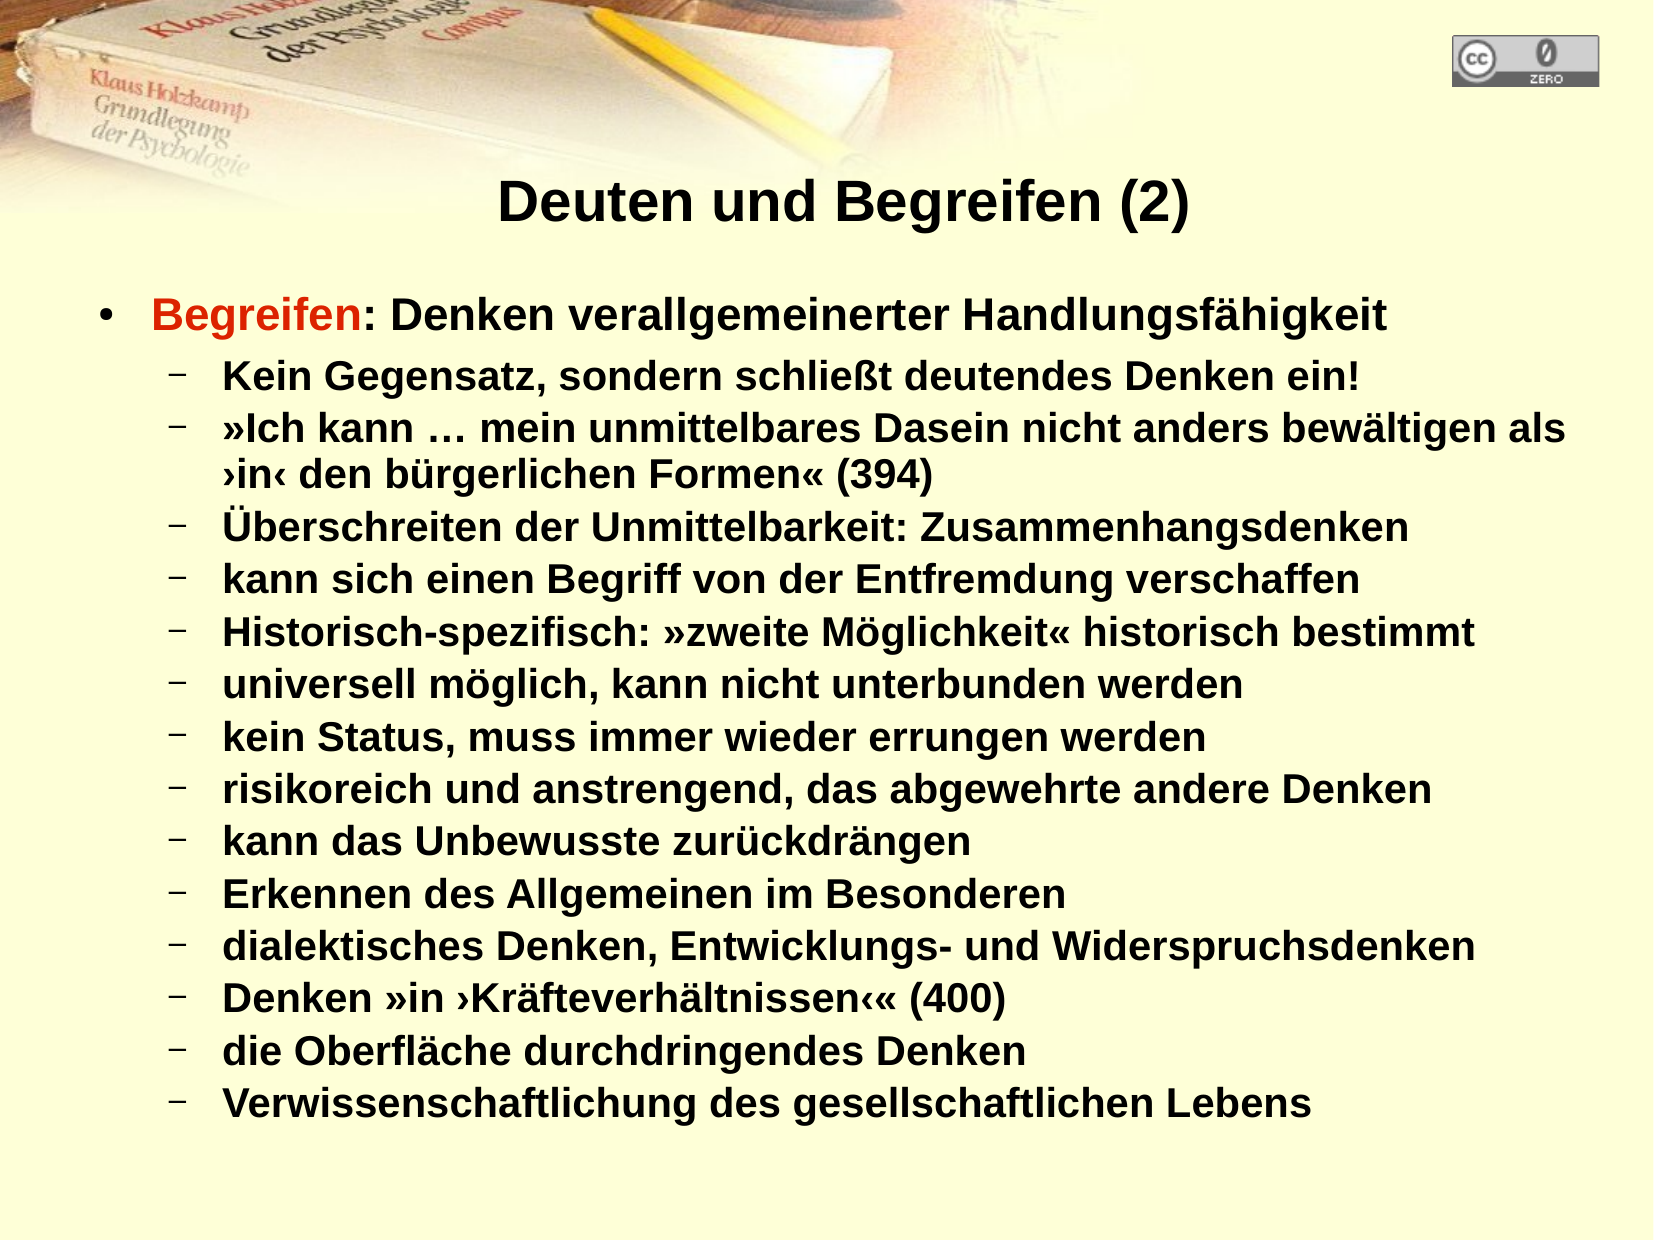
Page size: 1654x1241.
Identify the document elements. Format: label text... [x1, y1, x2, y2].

title Deuten und Begreifen (2) [82, 124, 1607, 278]
picture [0, 0, 1156, 213]
list Begreifen: Denken verallgemeinerter Handlungsfähigkeit Kein Gegensatz, sondern schließt deutendes Denken ein! »Ich kann … mein unmittelbares Dasein nicht anders bewältigen als ›in‹ den bürgerlichen Formen« (394) Überschreiten der Unmittelbarkeit: Zusammenhangsdenken kann sich einen Begriff von der Entfremdung verschaffen Historisch-spezifisch: »zweite Möglichkeit« historisch bestimmt universell möglich, kann nicht unterbunden werden kein Status, muss immer wieder errungen werden risikoreich und anstrengend, das abgewehrte andere Denken kann das Unbewusste zurückdrängen Erkennen des Allgemeinen im Besonderen dialektisches Denken, Entwicklungs- und Widerspruchsdenken Denken »in ›Kräfteverhältnissen‹« (400) die Oberfläche durchdringendes Denken Verwissenschaftlichung des gesellschaftlichen Lebens [80, 289, 1607, 1193]
picture [1452, 35, 1600, 87]
